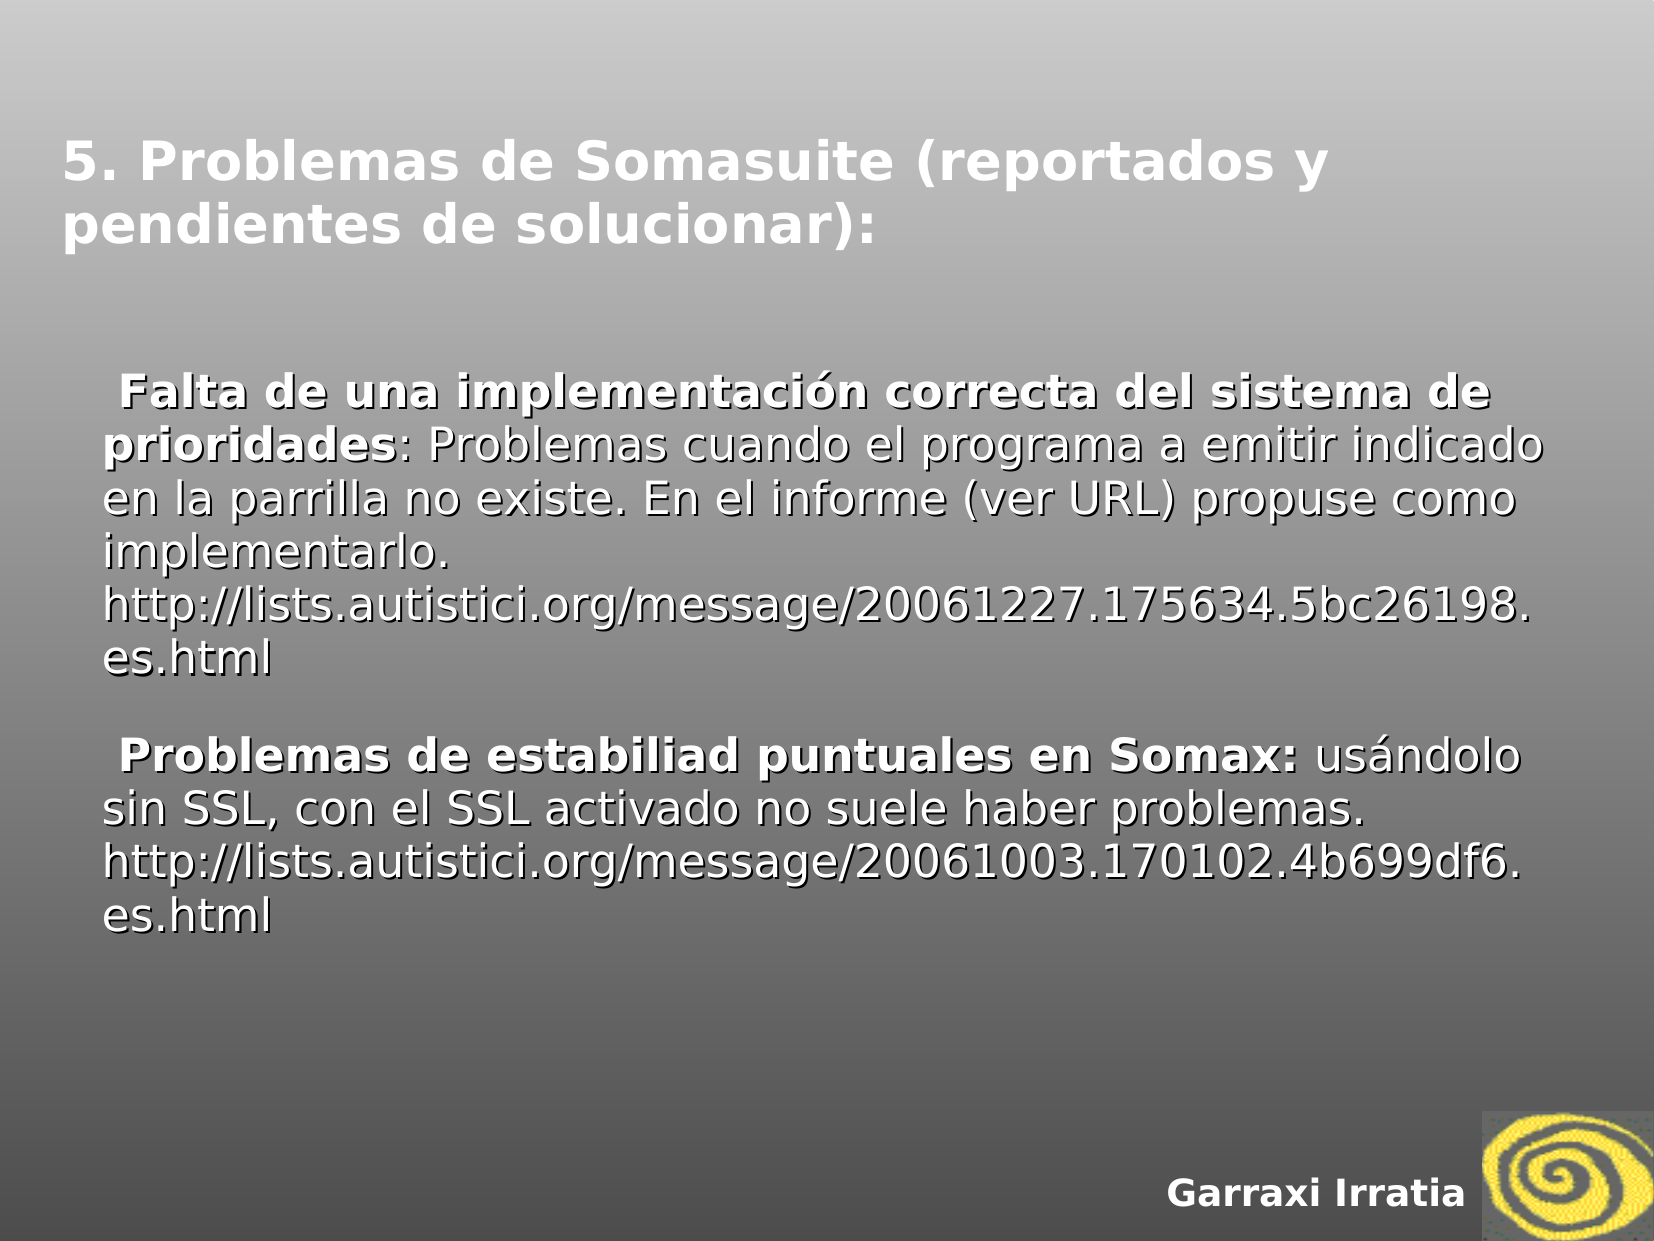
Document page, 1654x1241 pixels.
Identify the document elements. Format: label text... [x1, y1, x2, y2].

picture [1482, 1111, 1654, 1241]
text_box 5. Problemas de Somasuite (reportados y pendientes de solucionar): [46, 122, 1607, 264]
text_box Falta de una implementación correcta del sistema de prioridades: Problemas cuando el programa a emitir indicado en la parrilla no existe. En el informe (ver URL) propuse como implementarlo. http://lists.autistici.org/message/20061227.175634.5bc26198.es.html Problemas de estabiliad puntuales en Somax: usándolo sin SSL, con el SSL activado no suele haber problemas. http://lists.autistici.org/message/20061003.170102.4b699df6.es.html [86, 357, 1566, 1070]
